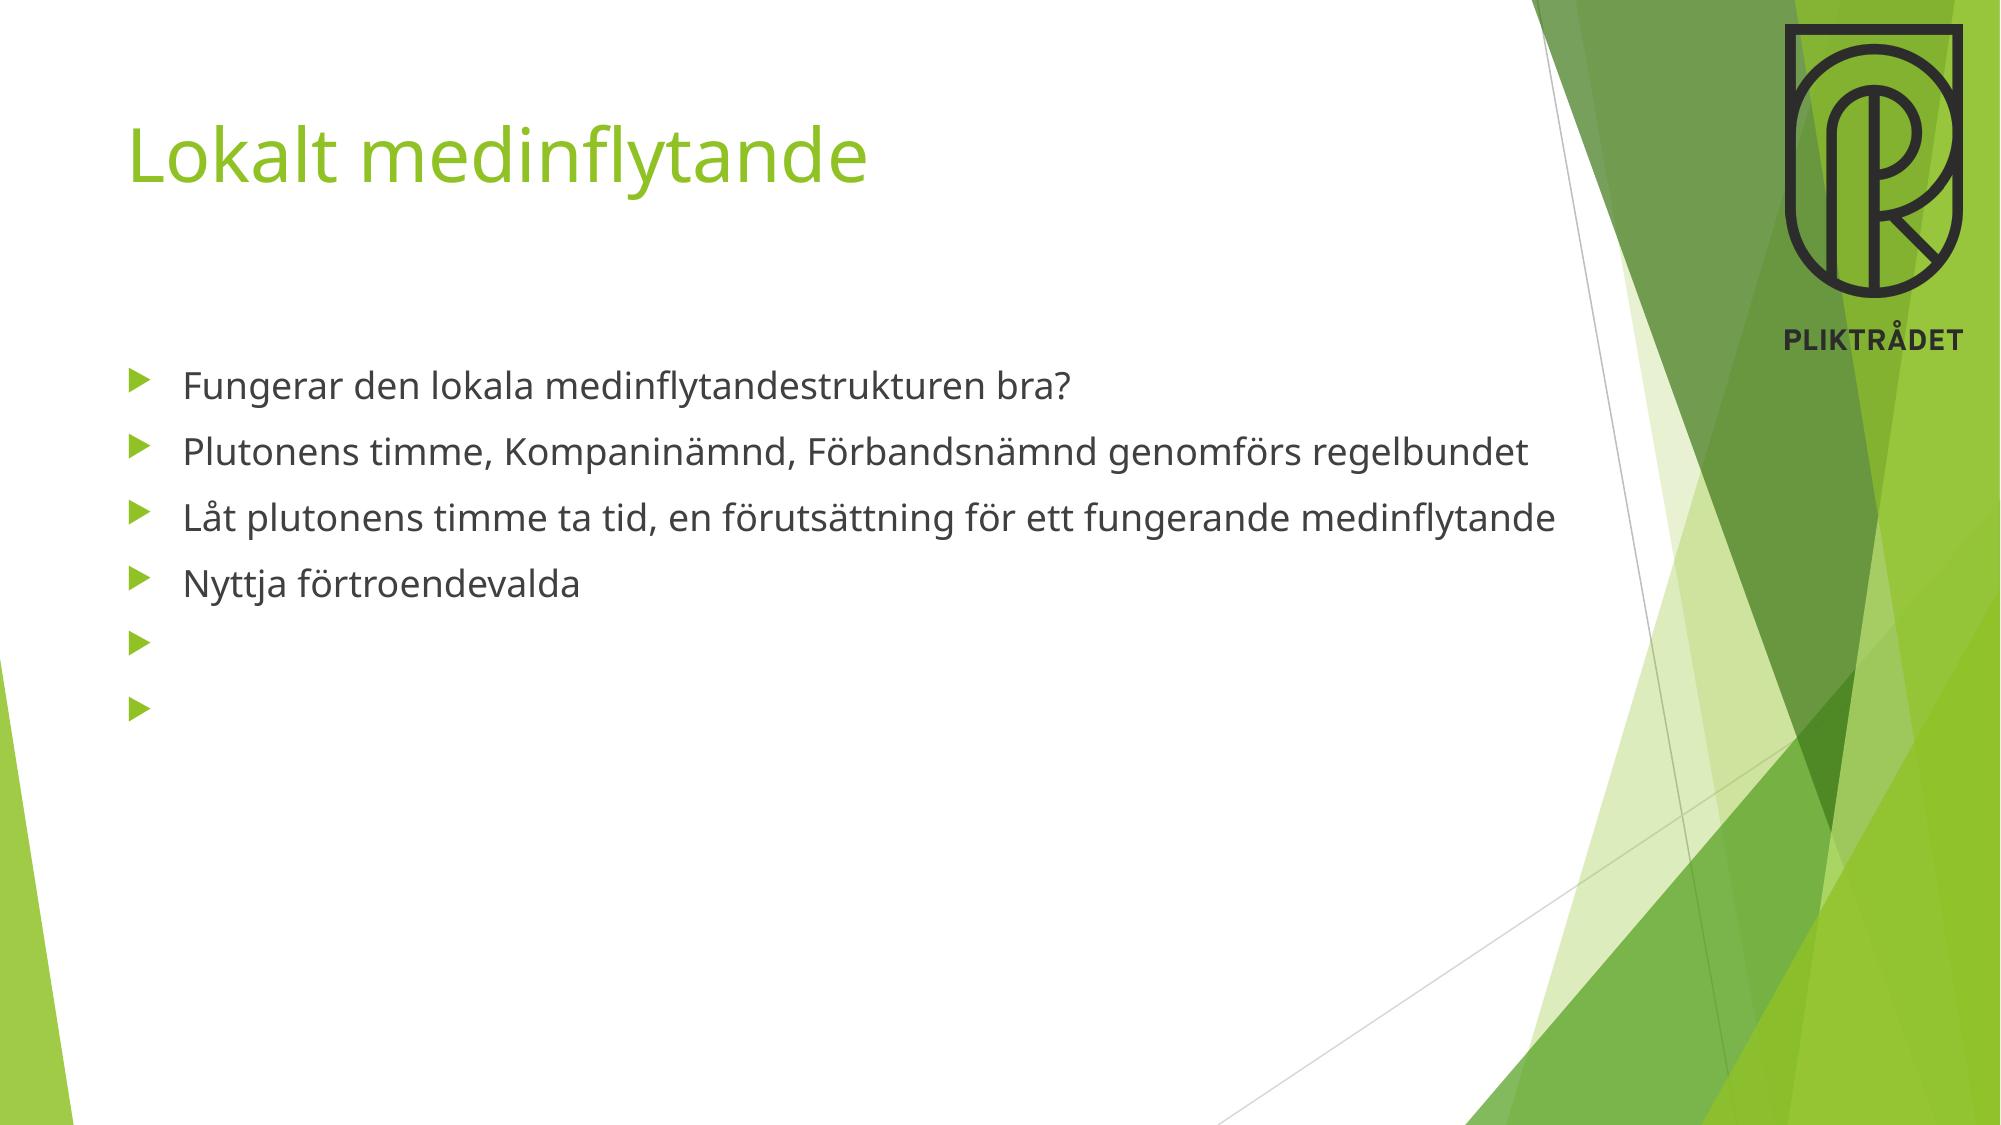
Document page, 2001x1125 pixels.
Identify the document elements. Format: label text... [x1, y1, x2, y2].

picture [1785, 24, 1963, 350]
list Fungerar den lokala medinflytandestrukturen bra? Plutonens timme, Kompaninämnd, Förbandsnämnd genomförs regelbundet Låt plutonens timme ta tid, en förutsättning för ett fungerande medinflytande Nyttja förtroendevalda [111, 354, 1612, 992]
title Lokalt medinflytande [111, 99, 1522, 317]
